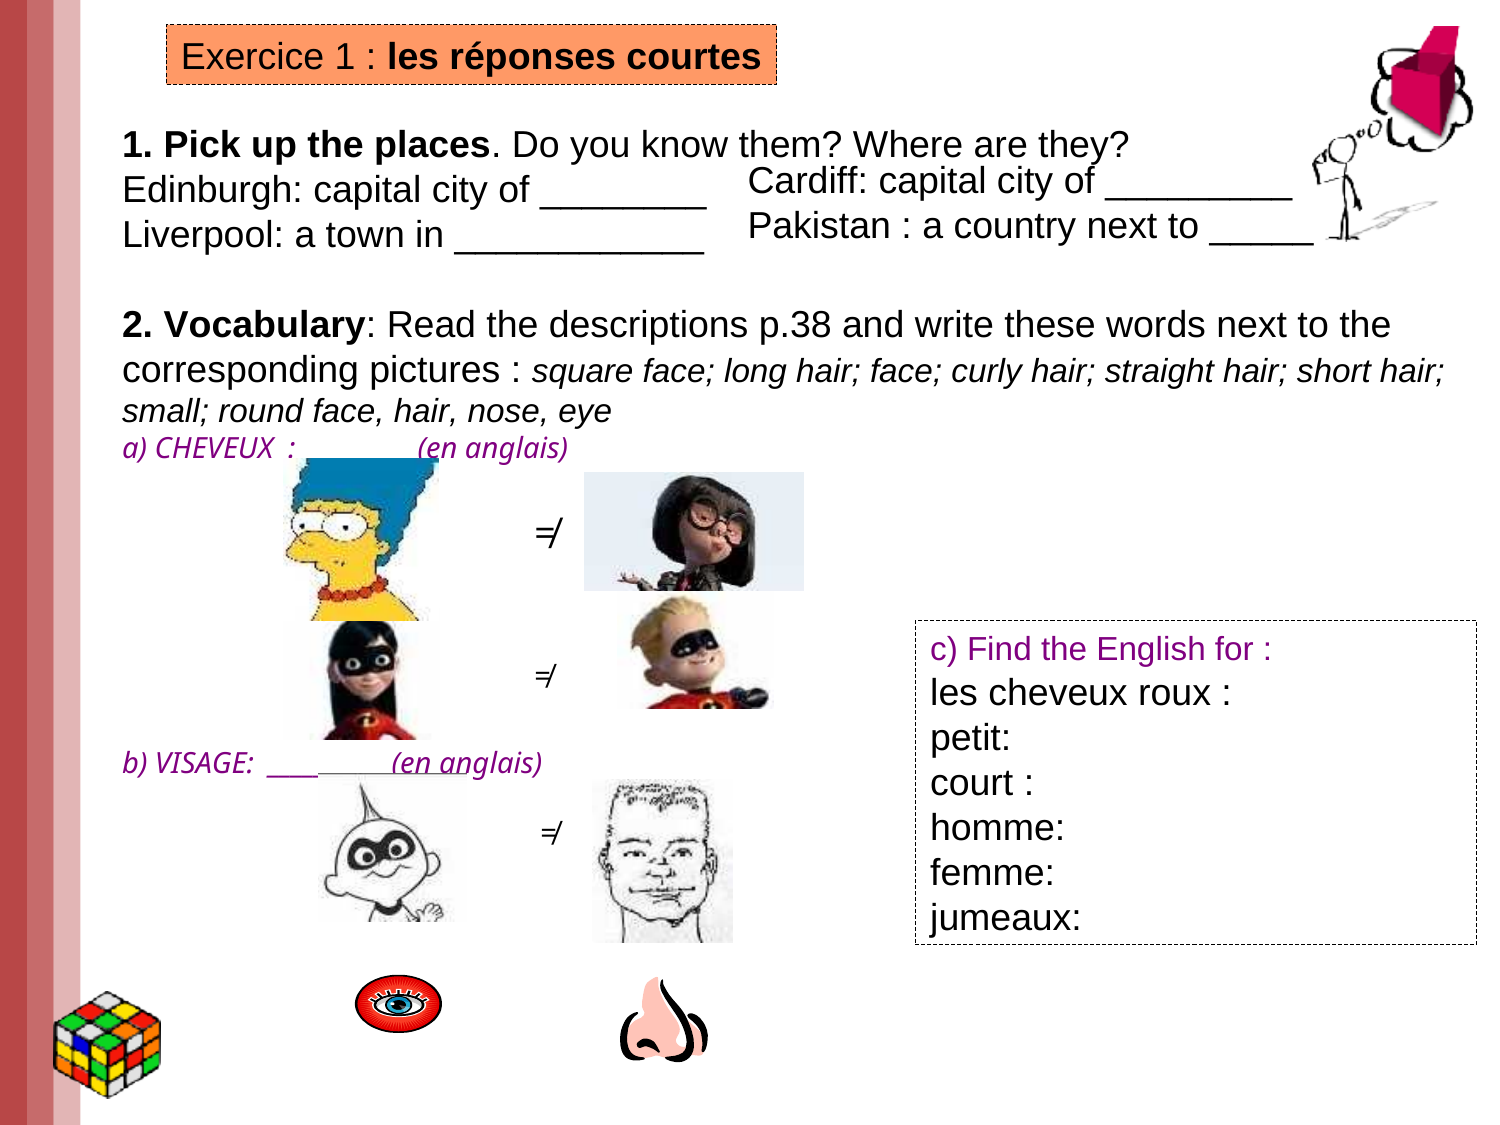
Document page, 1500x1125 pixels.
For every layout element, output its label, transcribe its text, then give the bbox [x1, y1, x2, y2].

picture [584, 472, 804, 709]
text_box Exercice 1 : les réponses courtes [166, 24, 777, 85]
text_box 1. Pick up the places. Do you know them? Where are they? Edinburgh: capital city of ________ Liverpool: a town in ____________ 2. Vocabulary: Read the descriptions p.38 and write these words next to the corresponding pictures : square face; long hair; face; curly hair; straight hair; short hair; small; round face, hair, nose, eye a) CHEVEUX : ________ (en anglais) b) VISAGE: __________ (en anglais) [107, 112, 1477, 857]
text_box Cardiff: capital city of _________ Pakistan : a country next to _____ [732, 149, 1329, 254]
picture [354, 974, 443, 1034]
text_box ≠ [525, 806, 585, 857]
picture [283, 458, 440, 740]
picture [53, 991, 161, 1099]
text_box ≠ [519, 649, 579, 700]
picture [1312, 26, 1474, 112]
picture [318, 773, 467, 922]
picture [592, 779, 733, 943]
picture [620, 974, 709, 1063]
text_box ≠ [519, 501, 579, 621]
text_box c) Find the English for : les cheveux roux : petit: court : homme: femme: jumeaux: [915, 620, 1477, 945]
